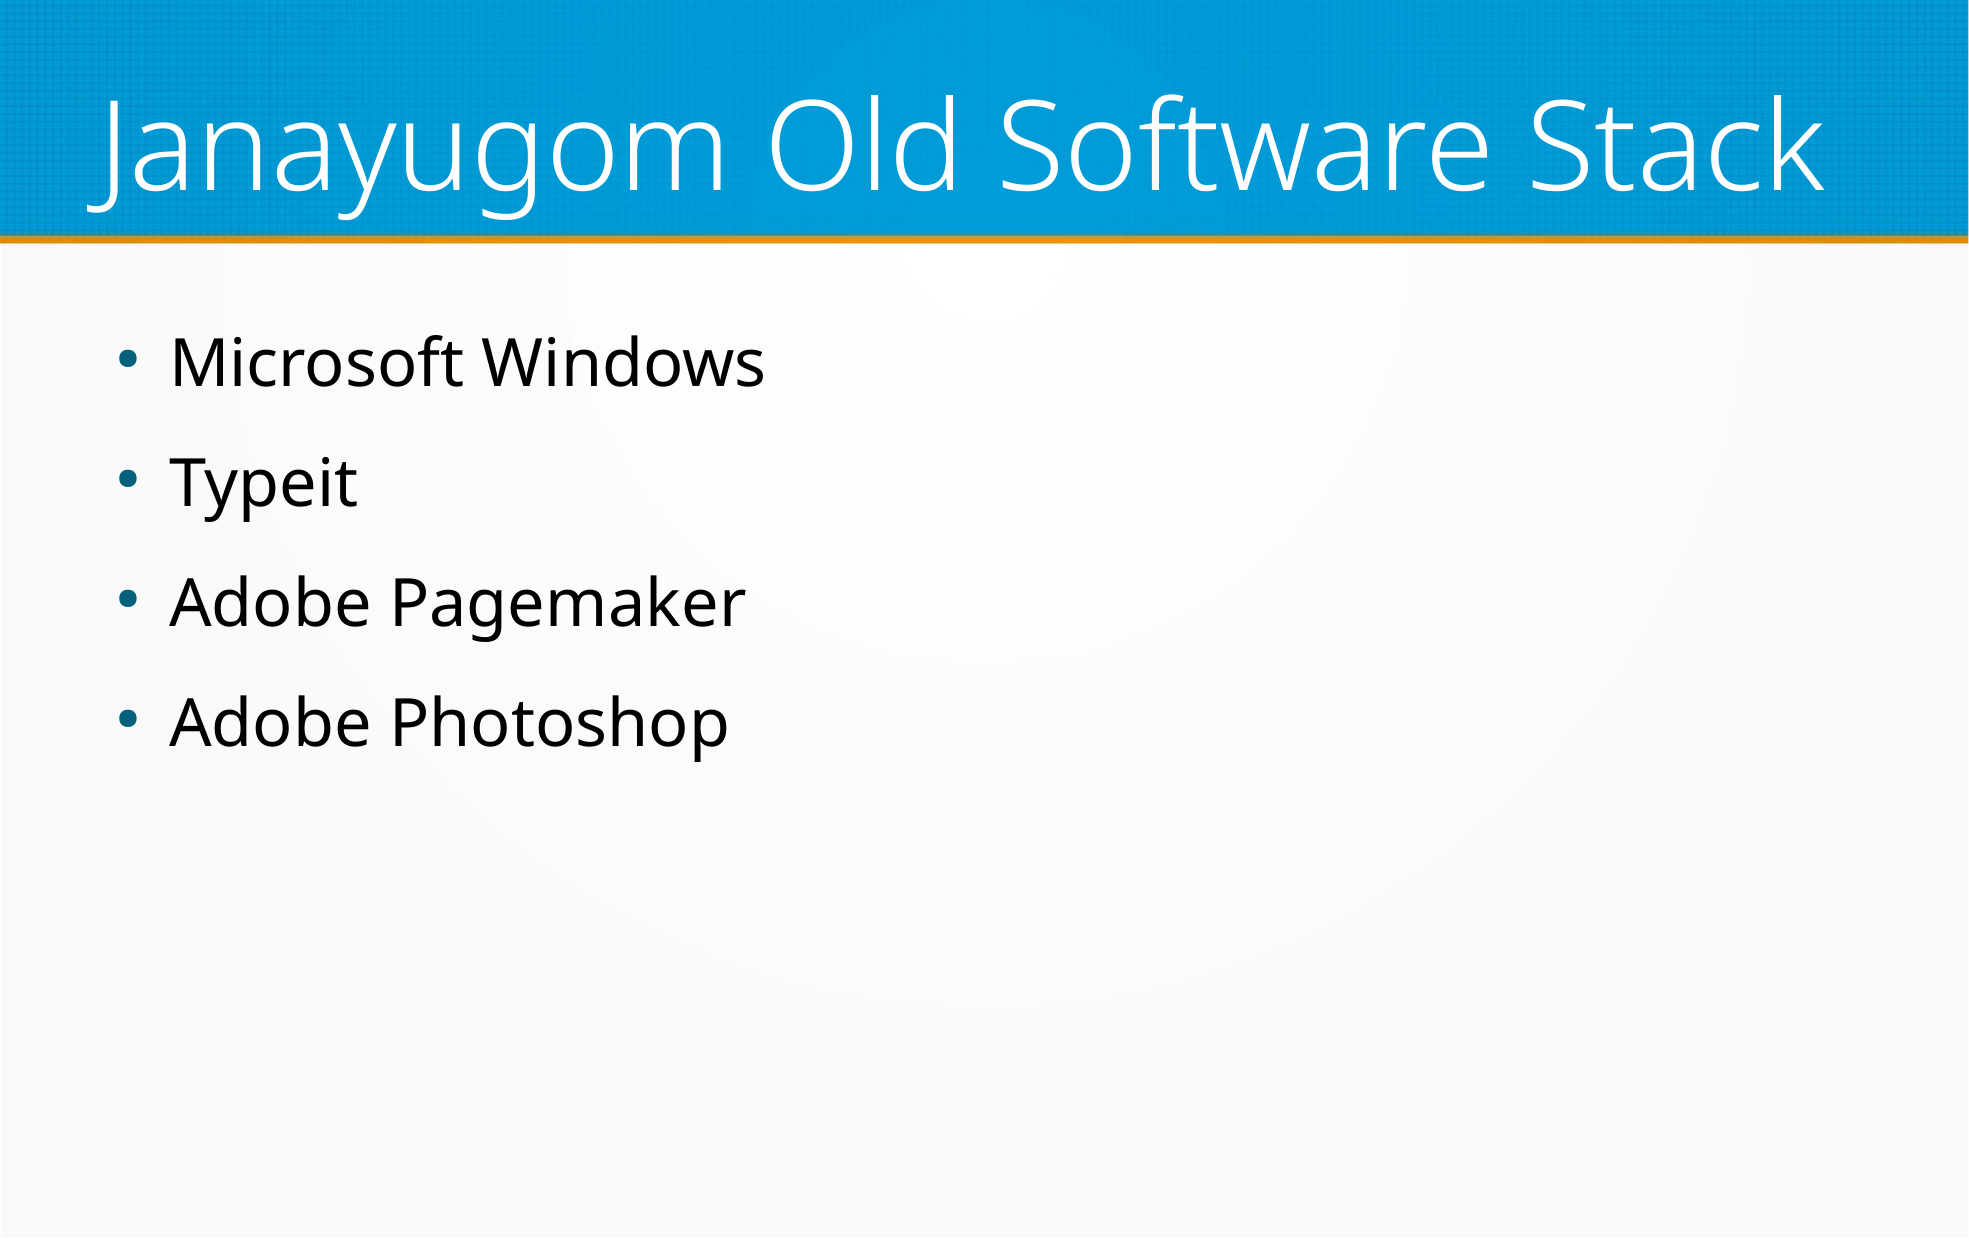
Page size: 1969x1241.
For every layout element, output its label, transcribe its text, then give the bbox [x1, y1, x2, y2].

title Janayugom Old Software Stack [98, 19, 1870, 227]
picture [0, 233, 1969, 1241]
list Microsoft Windows Typeit Adobe Pagemaker Adobe Photoshop [98, 315, 1861, 1081]
